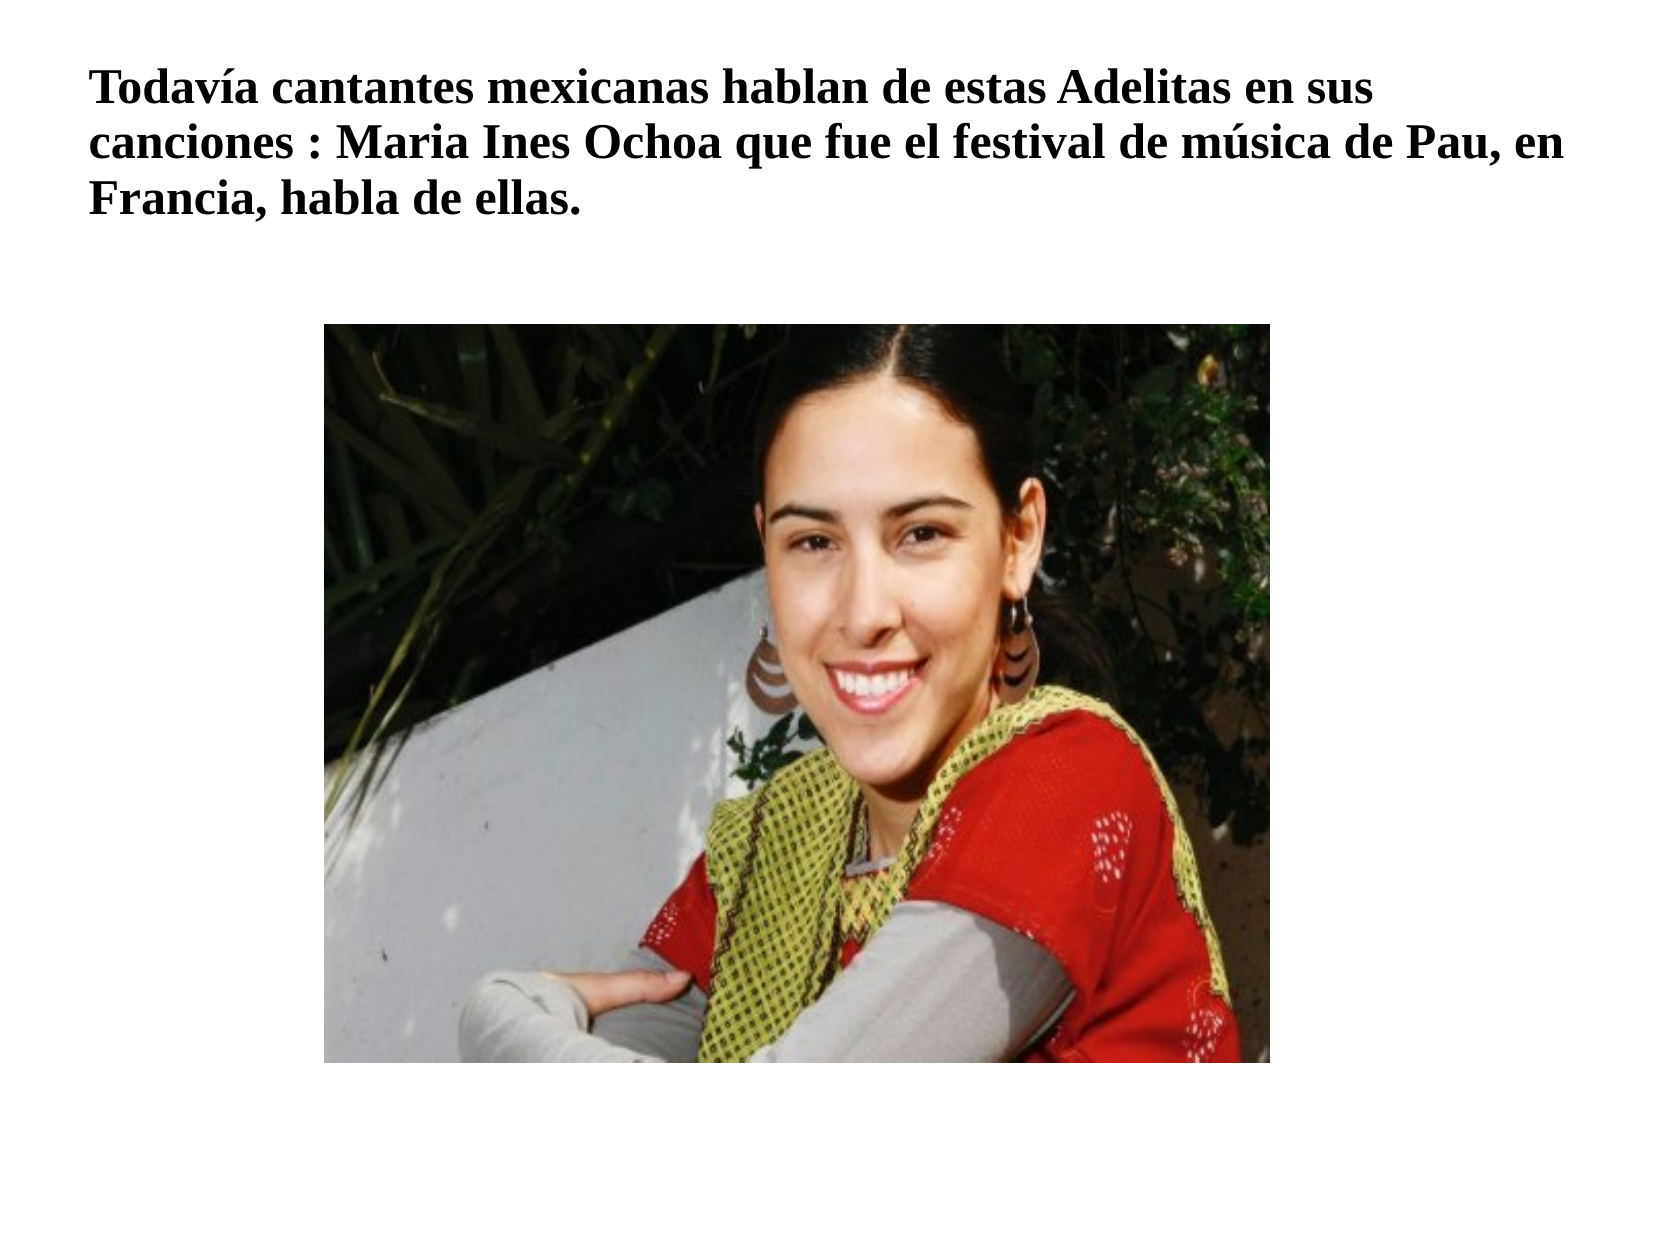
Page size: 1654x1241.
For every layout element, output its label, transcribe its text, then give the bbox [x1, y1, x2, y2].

list Todavía cantantes mexicanas hablan de estas Adelitas en sus canciones : Maria Ines Ochoa que fue el festival de música de Pau, en Francia, habla de ellas. [88, 59, 1577, 1094]
picture [324, 324, 1270, 1063]
